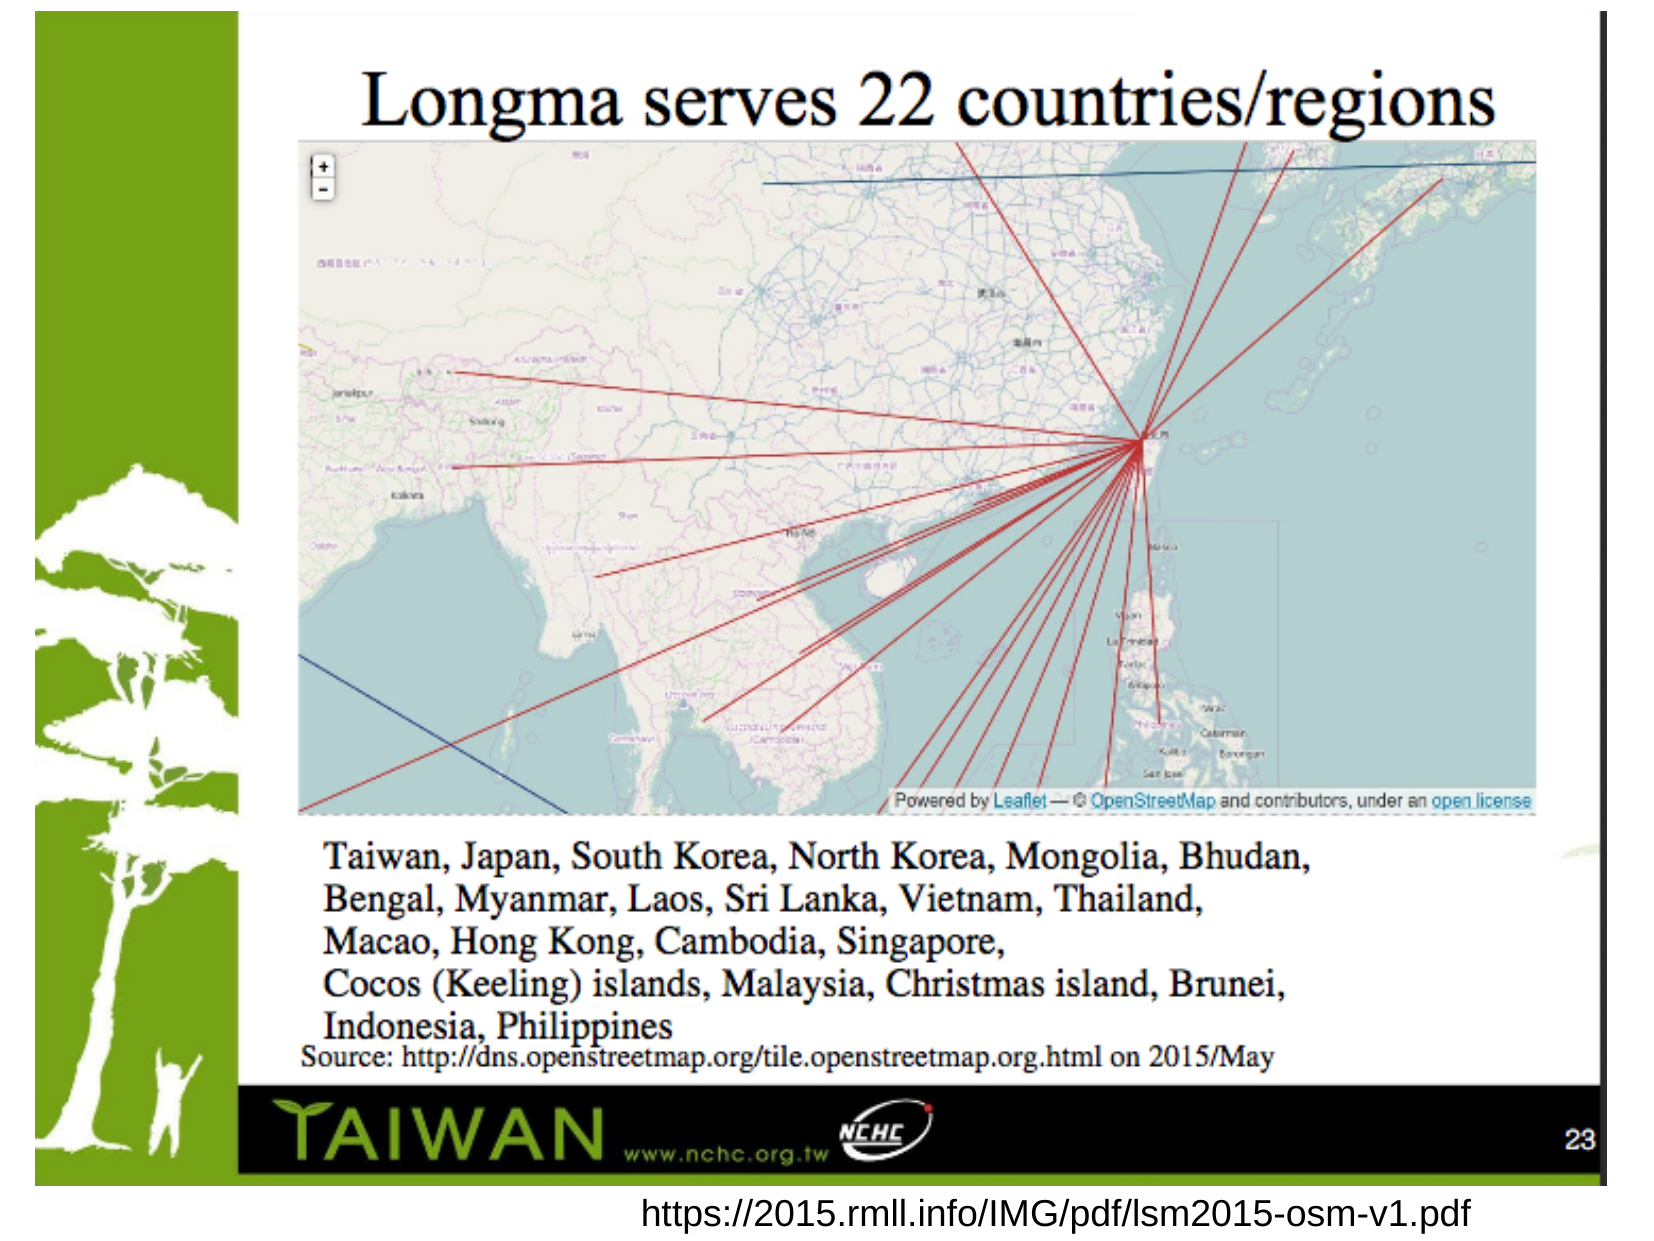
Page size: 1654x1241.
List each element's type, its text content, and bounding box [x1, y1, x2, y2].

picture [35, 11, 1607, 1186]
text_box https://2015.rmll.info/IMG/pdf/lsm2015-osm-v1.pdf [625, 1185, 1488, 1241]
